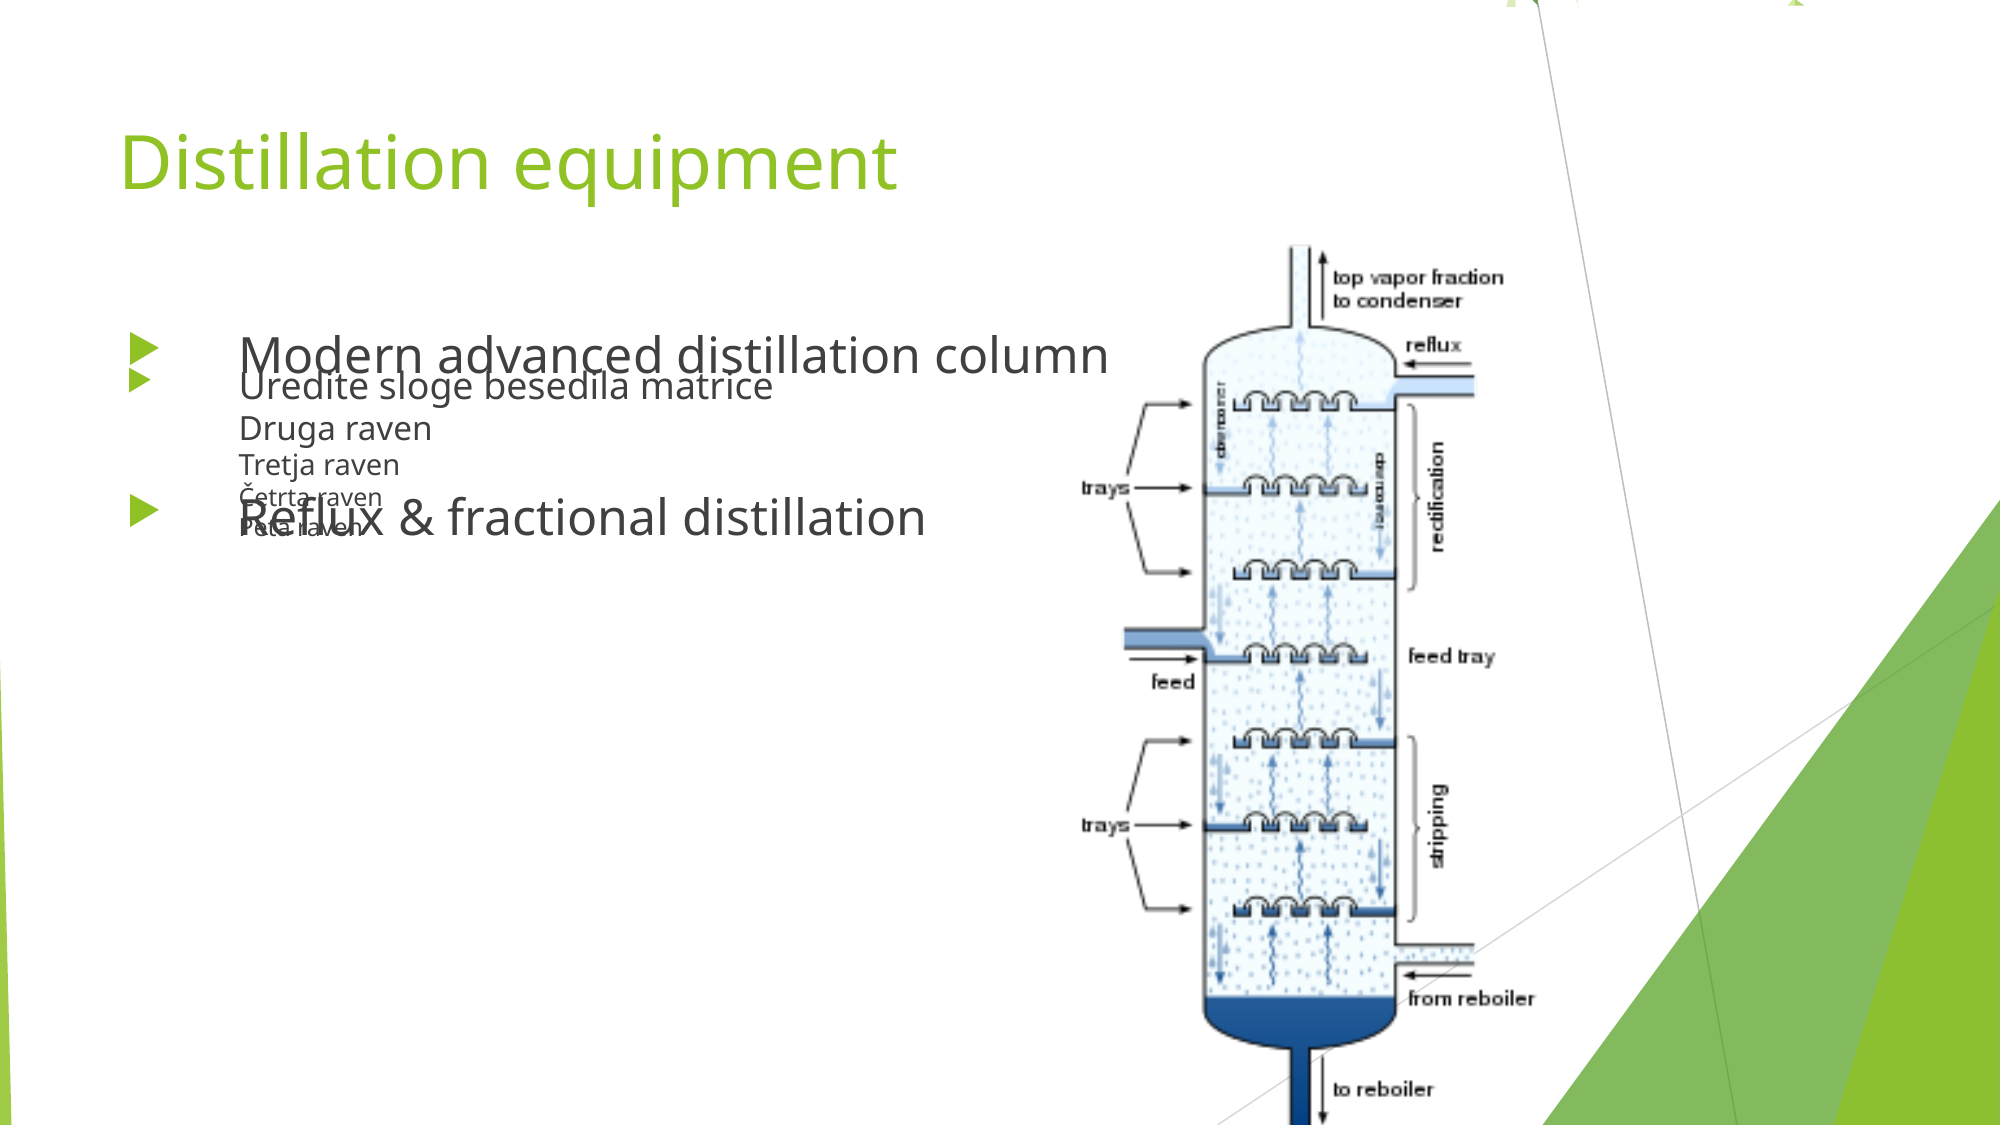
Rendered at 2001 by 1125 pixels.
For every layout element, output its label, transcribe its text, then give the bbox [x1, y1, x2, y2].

title Distillation equipment [111, 99, 1522, 316]
picture [1047, 228, 1566, 1125]
text_box Modern advanced distillation column Reflux & fractional distillation [111, 316, 1047, 992]
